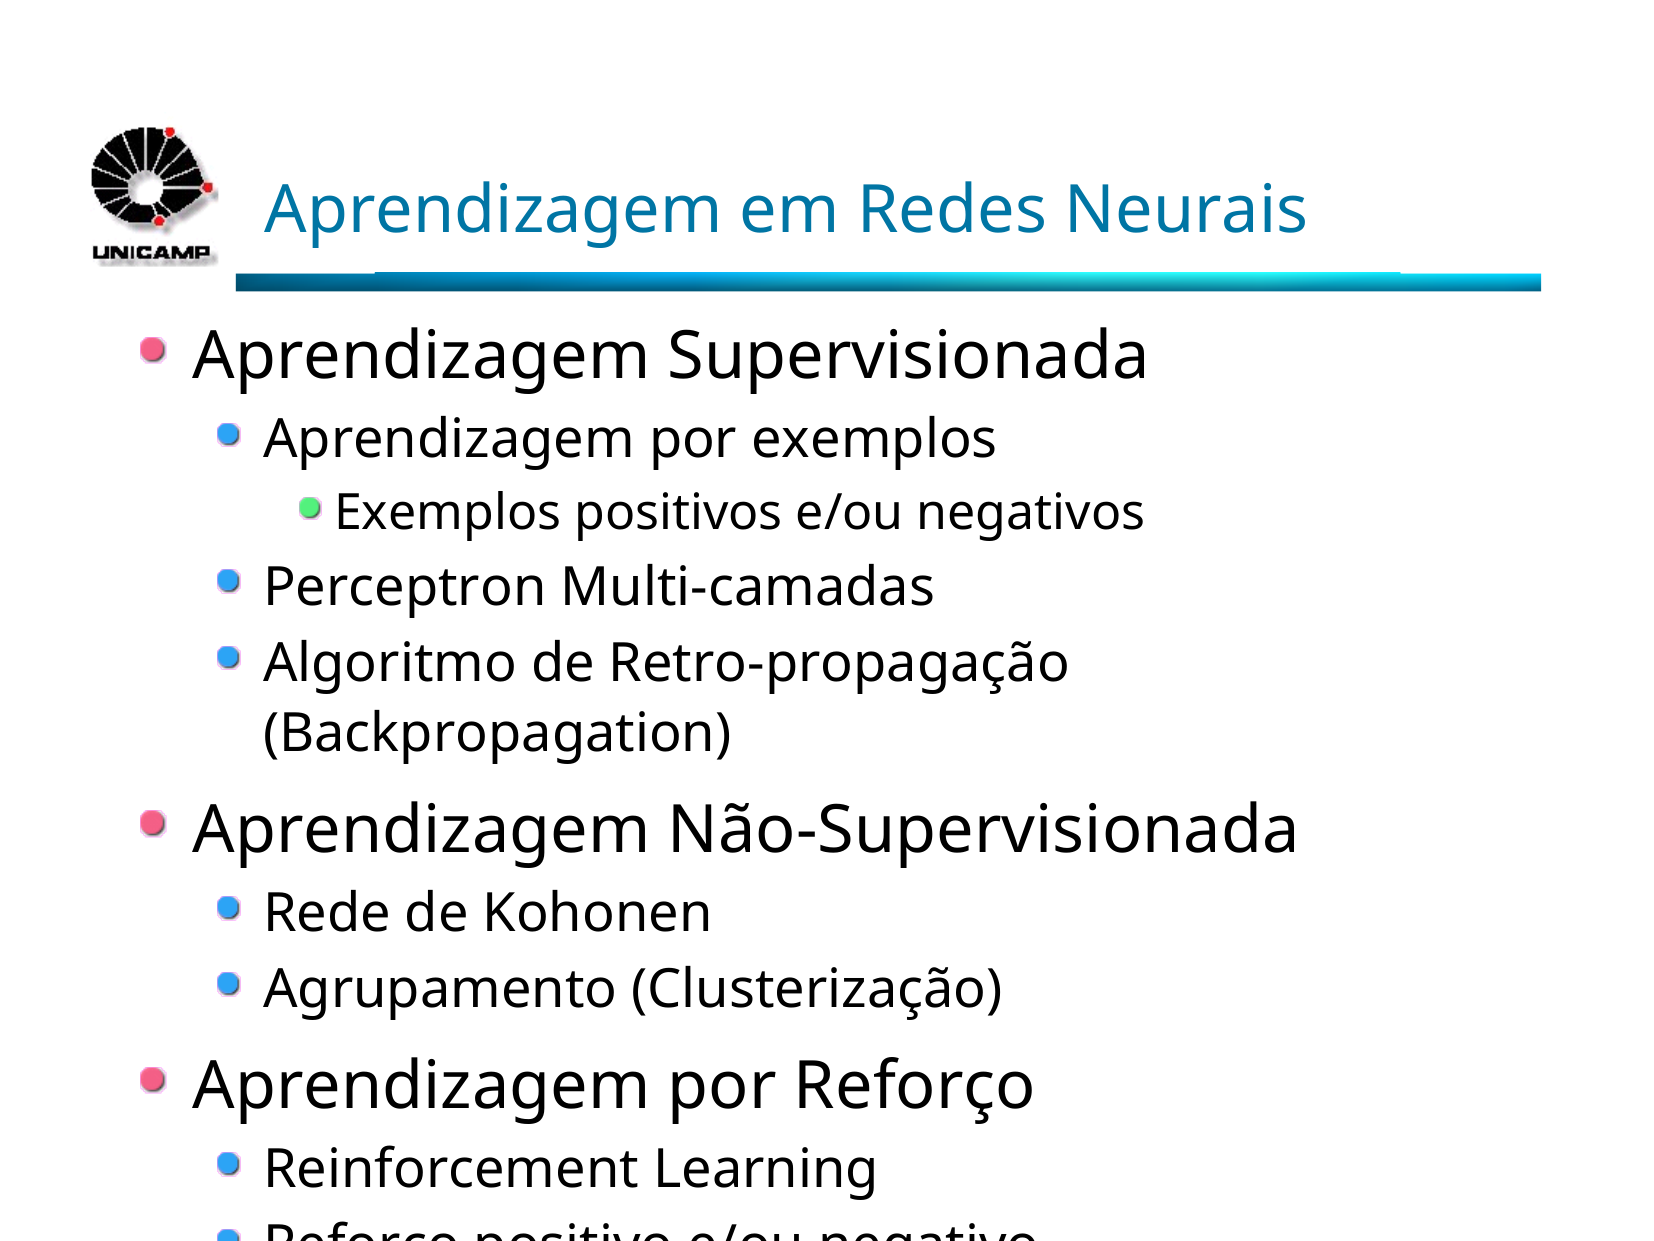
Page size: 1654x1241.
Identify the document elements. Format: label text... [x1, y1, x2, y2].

picture [216, 1167, 242, 1178]
picture [216, 1228, 242, 1241]
picture [125, 272, 1654, 295]
list Aprendizagem Supervisionada Aprendizagem por exemplos Exemplos positivos e/ou negativos Perceptron Multi-camadas Algoritmo de Retro-propagação (Backpropagation) Aprendizagem Não-Supervisionada Rede de Kohonen Agrupamento (Clusterização) Aprendizagem por Reforço Reinforcement Learning Reforço positivo e/ou negativo [121, 309, 1534, 1167]
title Aprendizagem em Redes Neurais [264, 57, 1534, 250]
